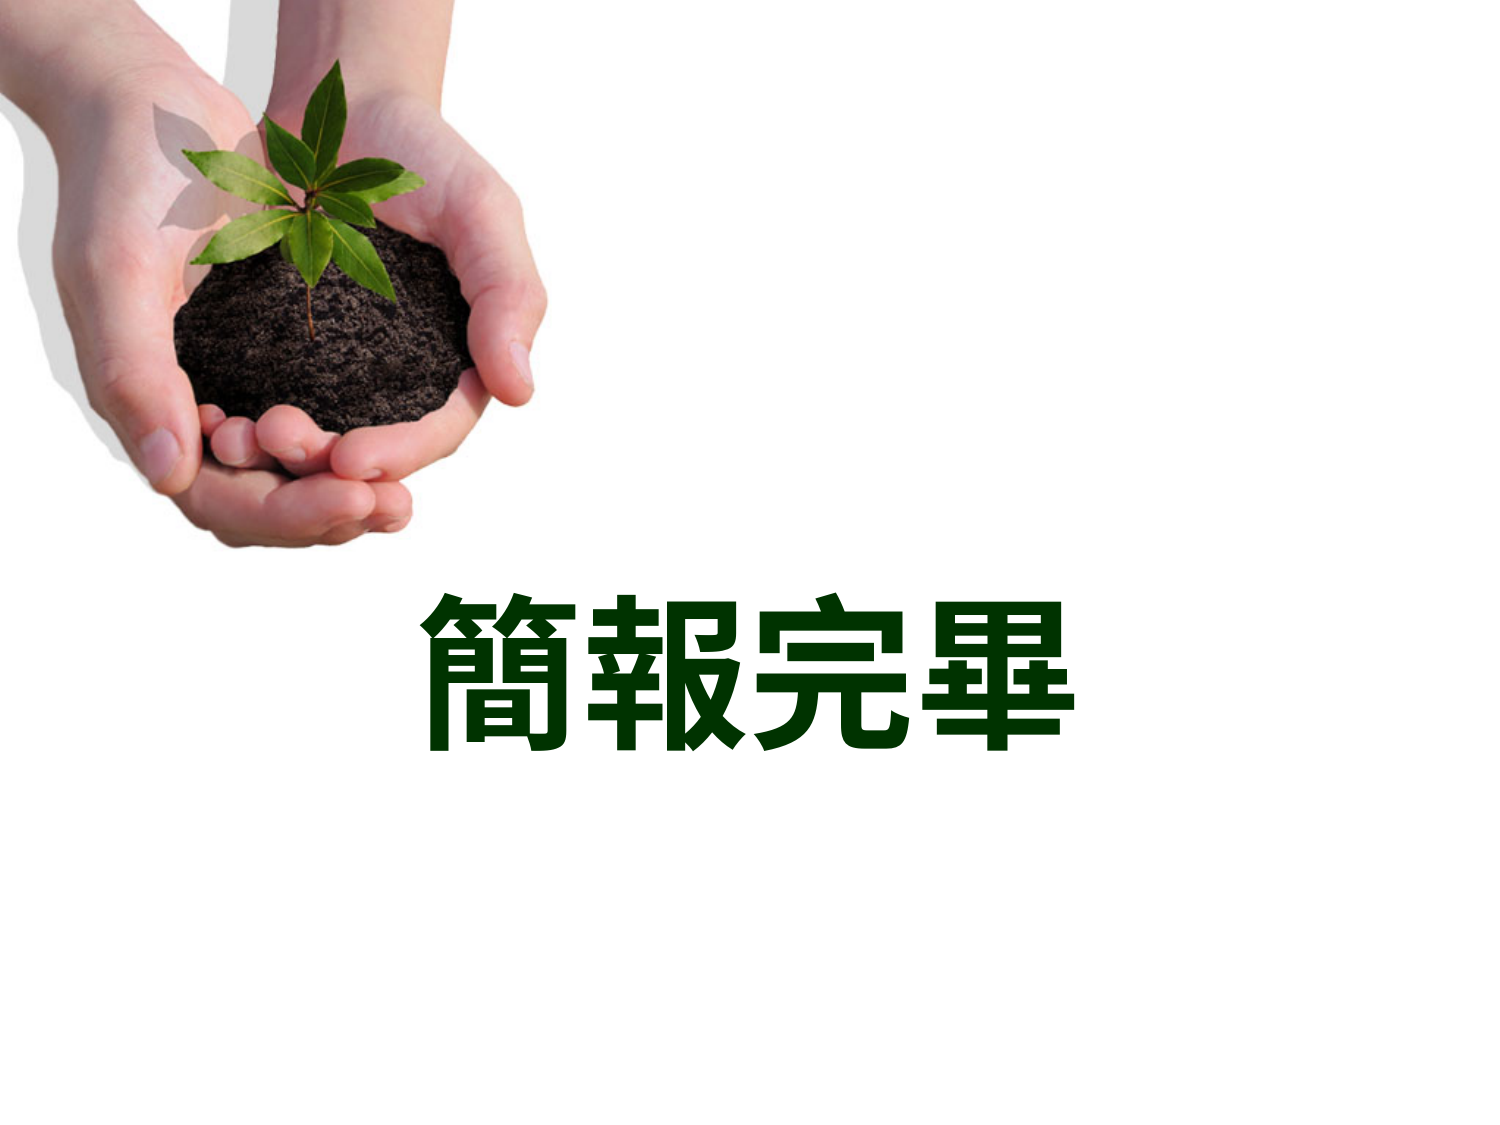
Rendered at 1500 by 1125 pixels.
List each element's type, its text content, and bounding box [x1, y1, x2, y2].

title 簡報完畢 [111, 562, 1387, 787]
picture [0, 0, 1500, 1125]
